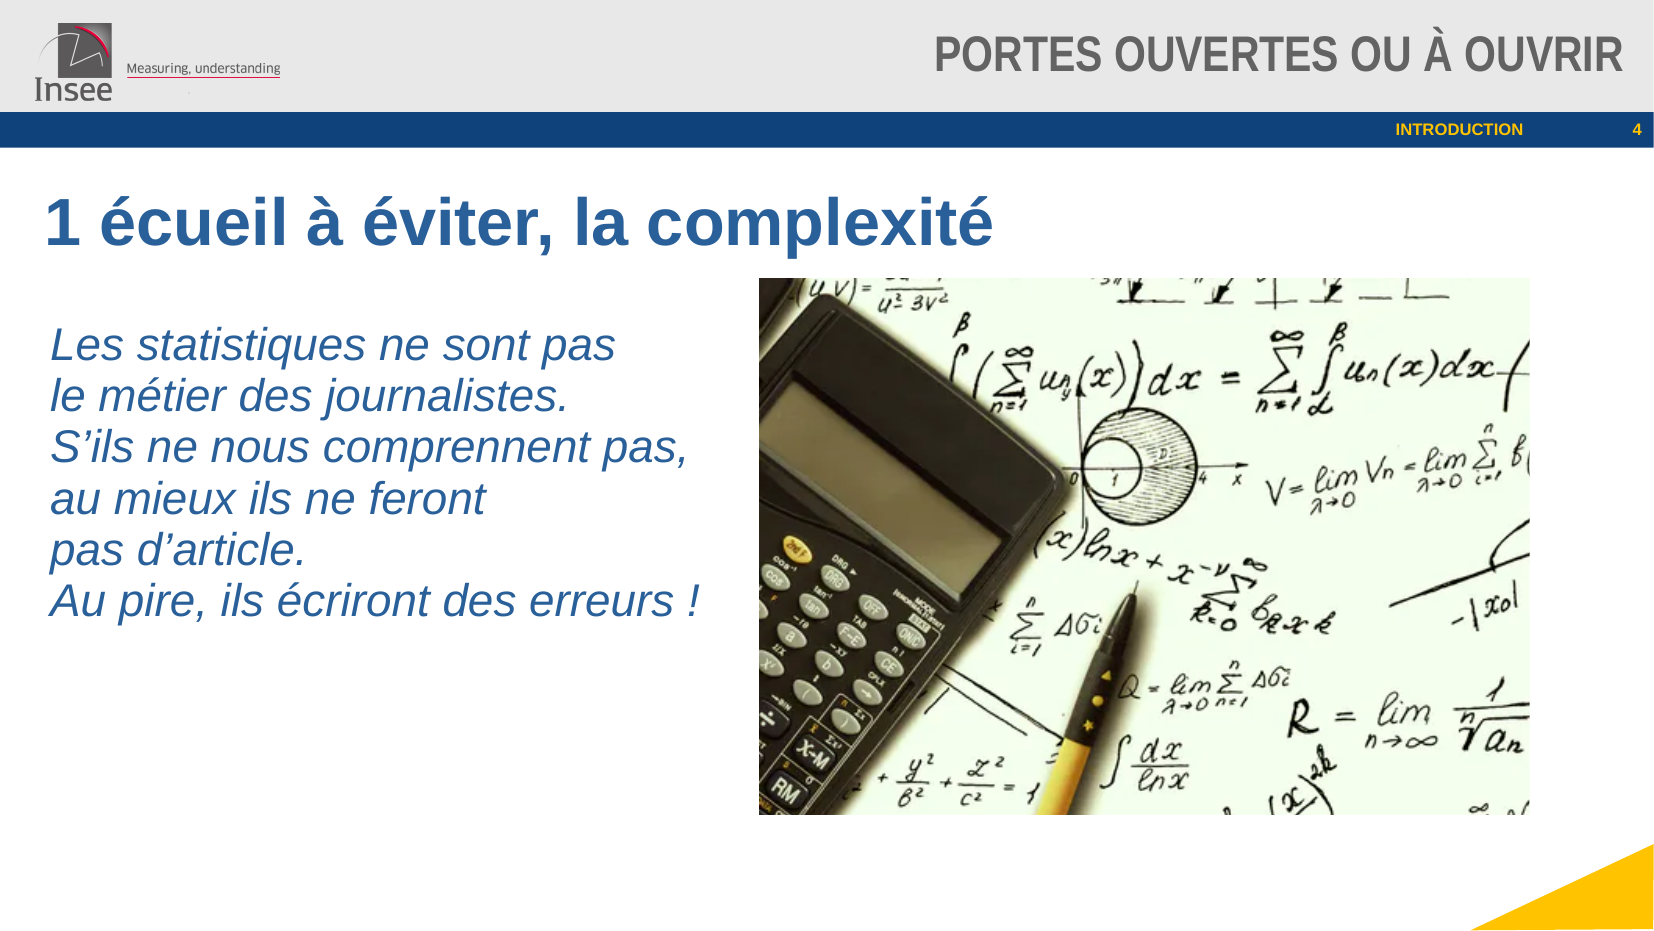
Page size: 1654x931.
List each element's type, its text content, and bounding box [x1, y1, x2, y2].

text_box 1 écueil à éviter, la complexité [11, 177, 1039, 319]
text_box [1039, 177, 1607, 318]
title Portes ouvertes ou à ouvrir [265, 0, 1625, 107]
picture [35, 23, 265, 101]
text_box Les statistiques ne sont pas le métier des journalistes. S’ils ne nous comprennent pas, au mieux ils ne feront pas d’article. Au pire, ils écriront des erreurs ! [35, 311, 745, 737]
picture [757, 276, 1530, 815]
